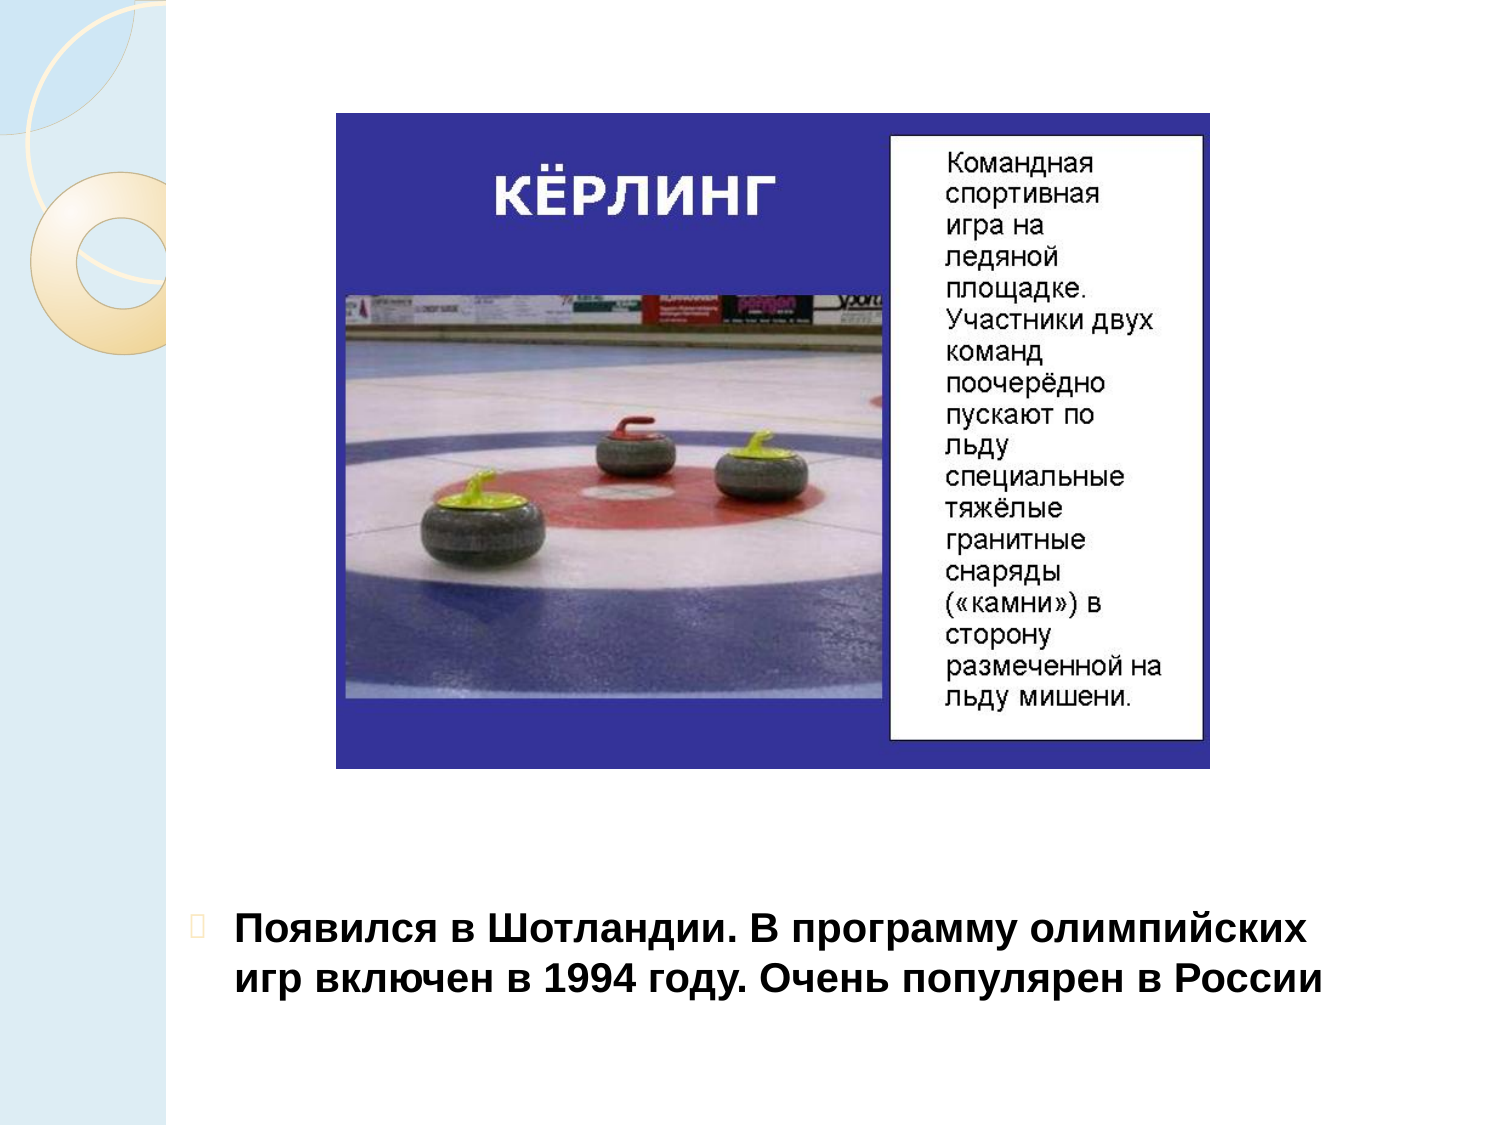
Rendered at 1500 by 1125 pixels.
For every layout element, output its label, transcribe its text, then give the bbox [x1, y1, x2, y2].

list Появился в Шотландии. В программу олимпийских игр включен в 1994 году. Очень популярен в России [159, 893, 1375, 1036]
picture [336, 113, 1210, 769]
title [235, 45, 1466, 233]
